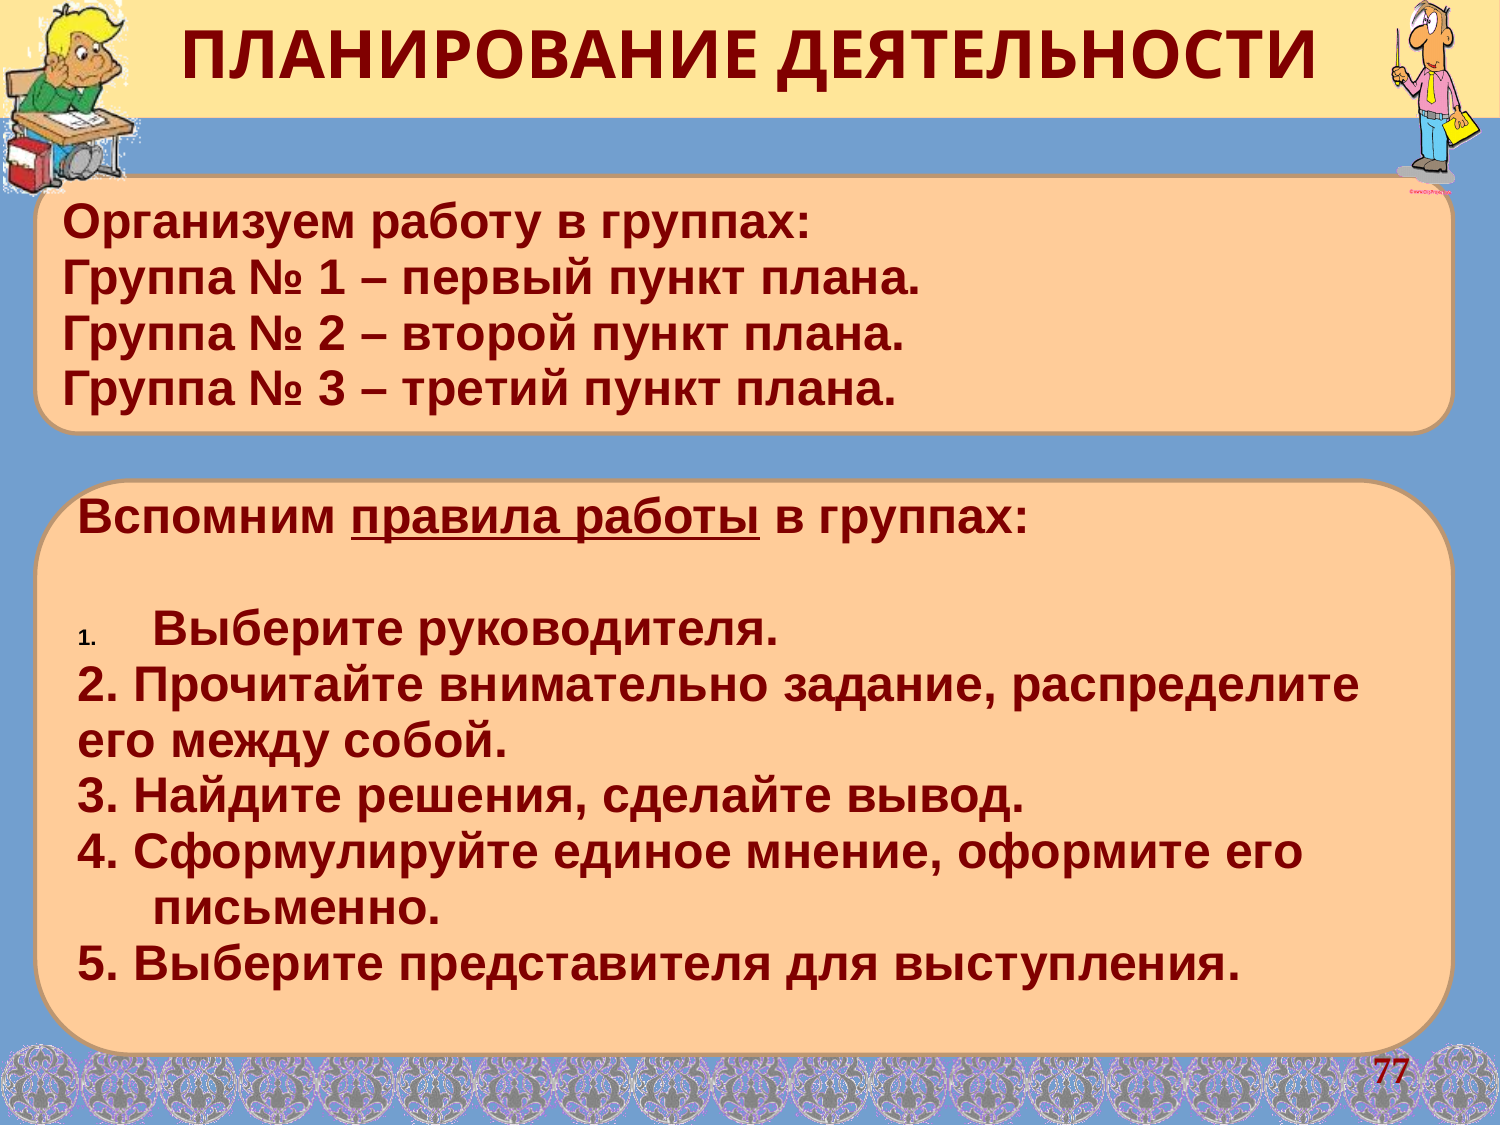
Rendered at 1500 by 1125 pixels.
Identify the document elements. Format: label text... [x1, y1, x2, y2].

slide_number <number><number> [1074, 1042, 1425, 1103]
text_box Вспомним правила работы в группах: Выберите руководителя. 2. Прочитайте внимательно задание, распределите его между собой. 3. Найдите решения, сделайте вывод. 4. Сформулируйте единое мнение, оформите его письменно. 5. Выберите представителя для выступления. [35, 480, 1454, 1055]
picture [1351, 0, 1500, 197]
text_box Организуем работу в группах: Группа № 1 – первый пункт плана. Группа № 2 – второй пункт плана. Группа № 3 – третий пункт плана. [35, 175, 1454, 434]
title ПЛАНИРОВАНИЕ ДЕЯТЕЛЬНОСТИ [163, 0, 1351, 175]
picture [3, 0, 163, 197]
picture [0, 1043, 1500, 1125]
